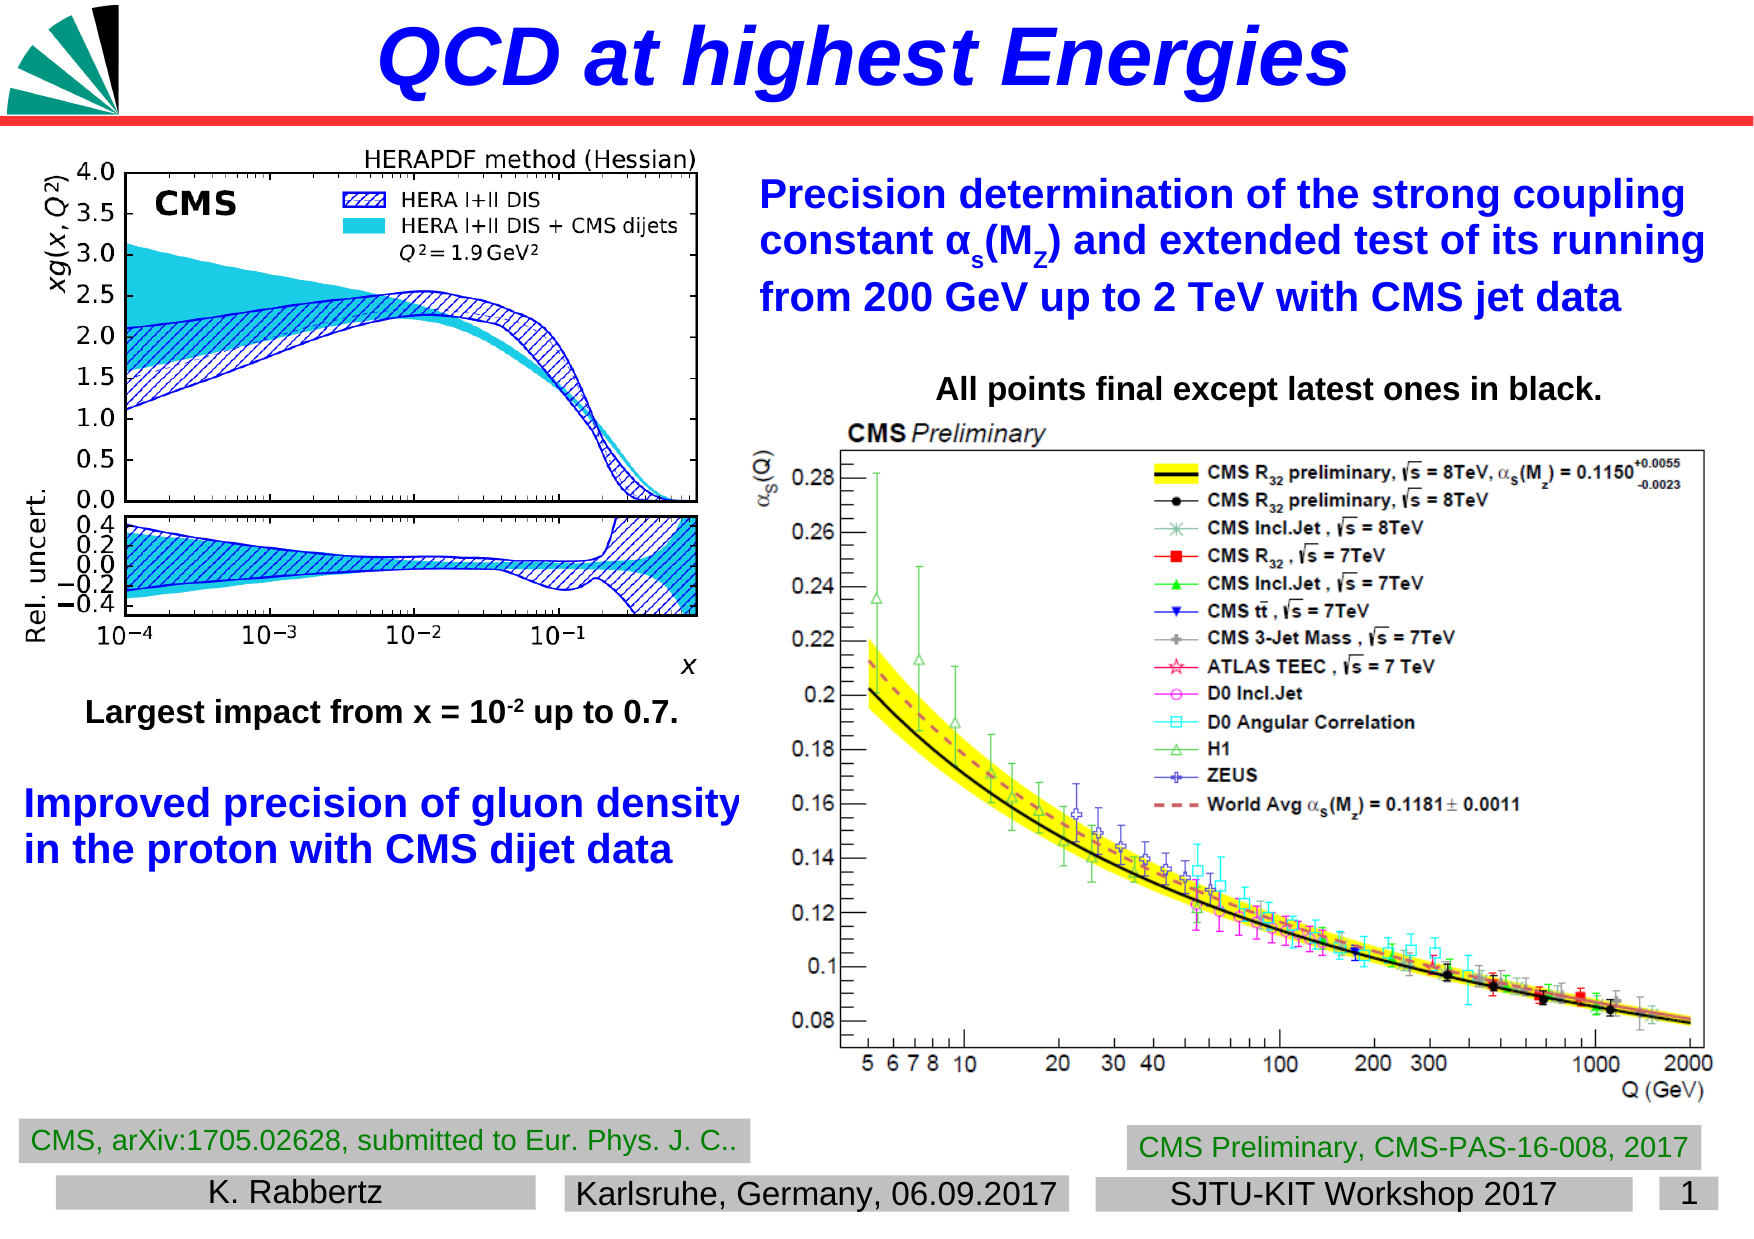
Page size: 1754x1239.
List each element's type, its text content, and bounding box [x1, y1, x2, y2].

text_box CMS, arXiv:1705.02628, submitted to Eur. Phys. J. C.. [18, 1118, 749, 1164]
title QCD at highest Energies [123, 0, 1606, 114]
text_box Largest impact from x = 10-2 up to 0.7. [73, 687, 692, 738]
text_box Precision determination of the strong coupling constant αs(MZ) and extended test of its running from 200 GeV up to 2 TeV with CMS jet data [747, 164, 1720, 328]
picture [739, 412, 1725, 1114]
text_box All points final except latest ones in black. [923, 364, 1615, 415]
text_box Improved precision of gluon density in the proton with CMS dijet data [11, 773, 739, 880]
picture [17, 140, 709, 682]
text_box CMS Preliminary, CMS-PAS-16-008, 2017 [1126, 1125, 1697, 1170]
picture [7, 5, 119, 116]
